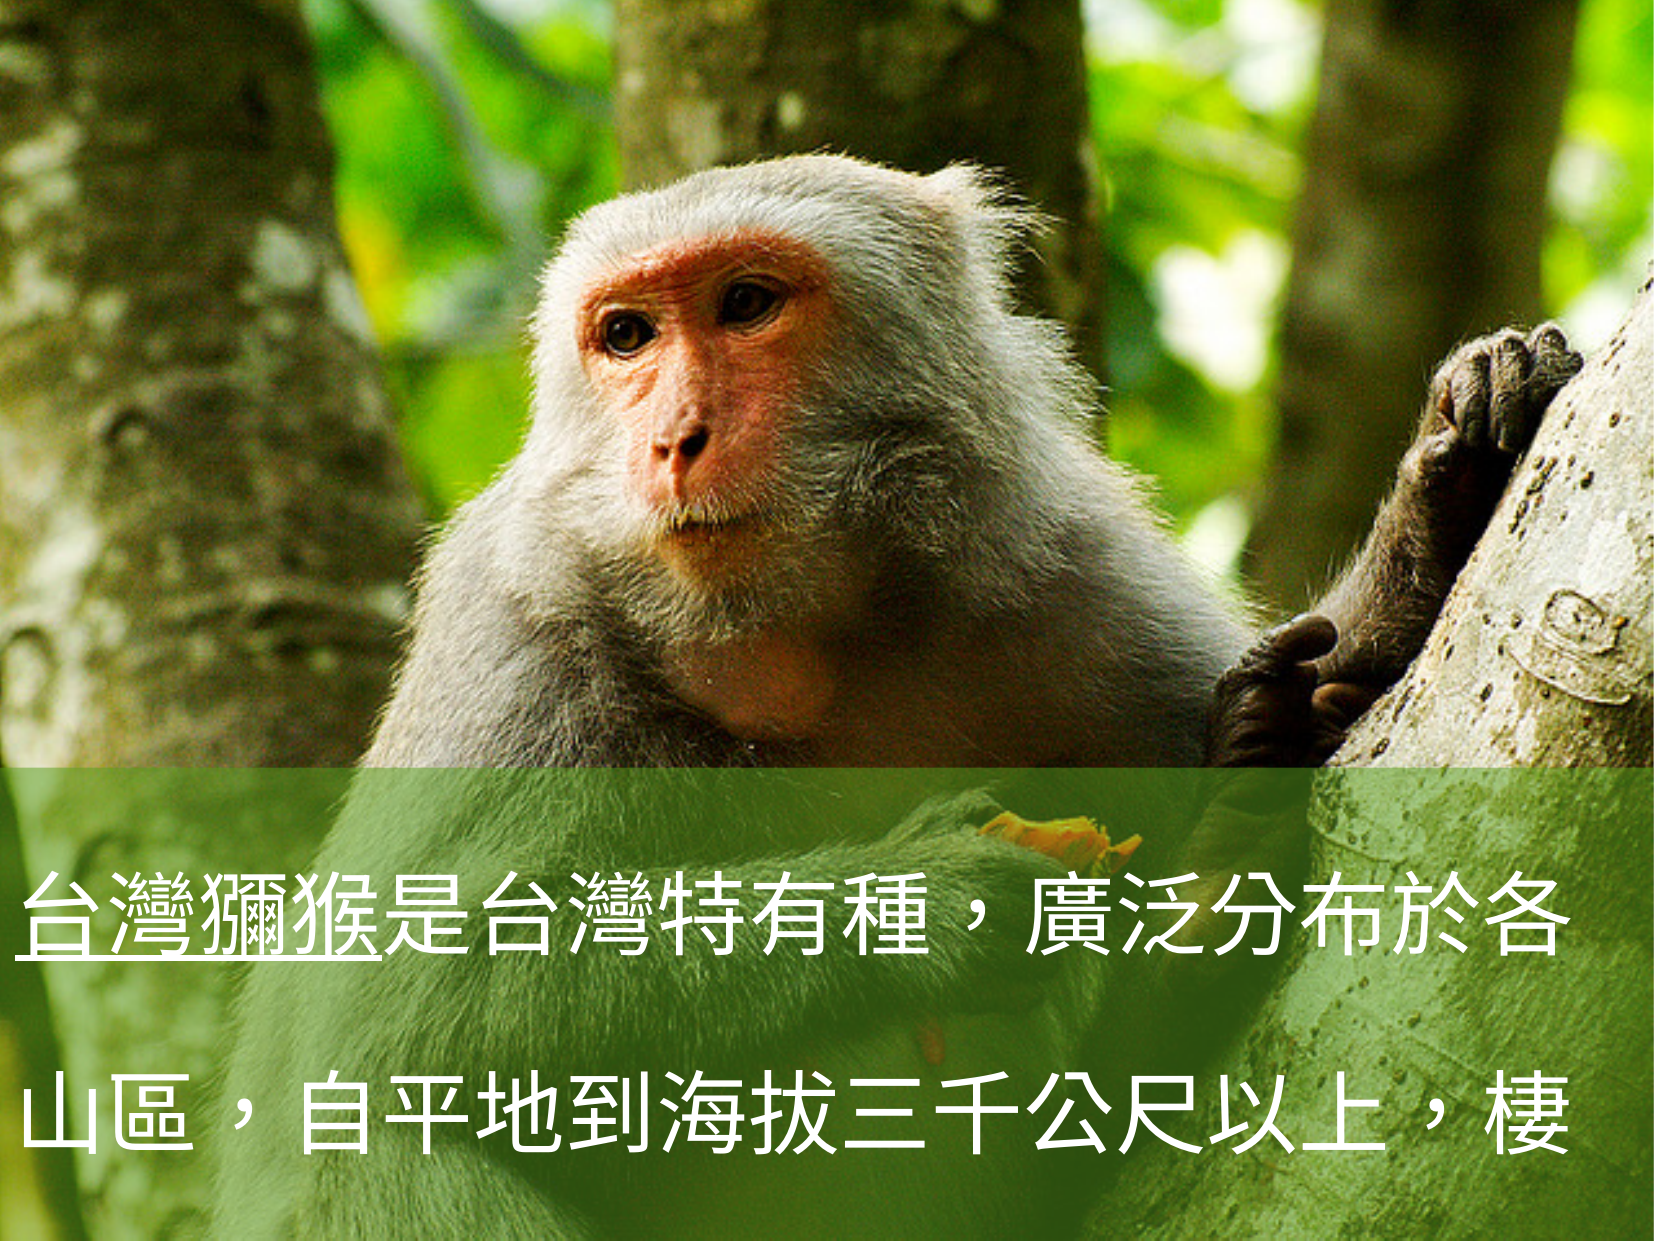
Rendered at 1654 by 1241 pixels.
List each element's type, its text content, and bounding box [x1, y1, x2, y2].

picture [0, 0, 1654, 767]
text_box 台灣獼猴是台灣特有種，廣泛分布於各山區，自平地到海拔三千公尺以上，棲息環境以濃密之天然林為主。 [0, 767, 1654, 1241]
